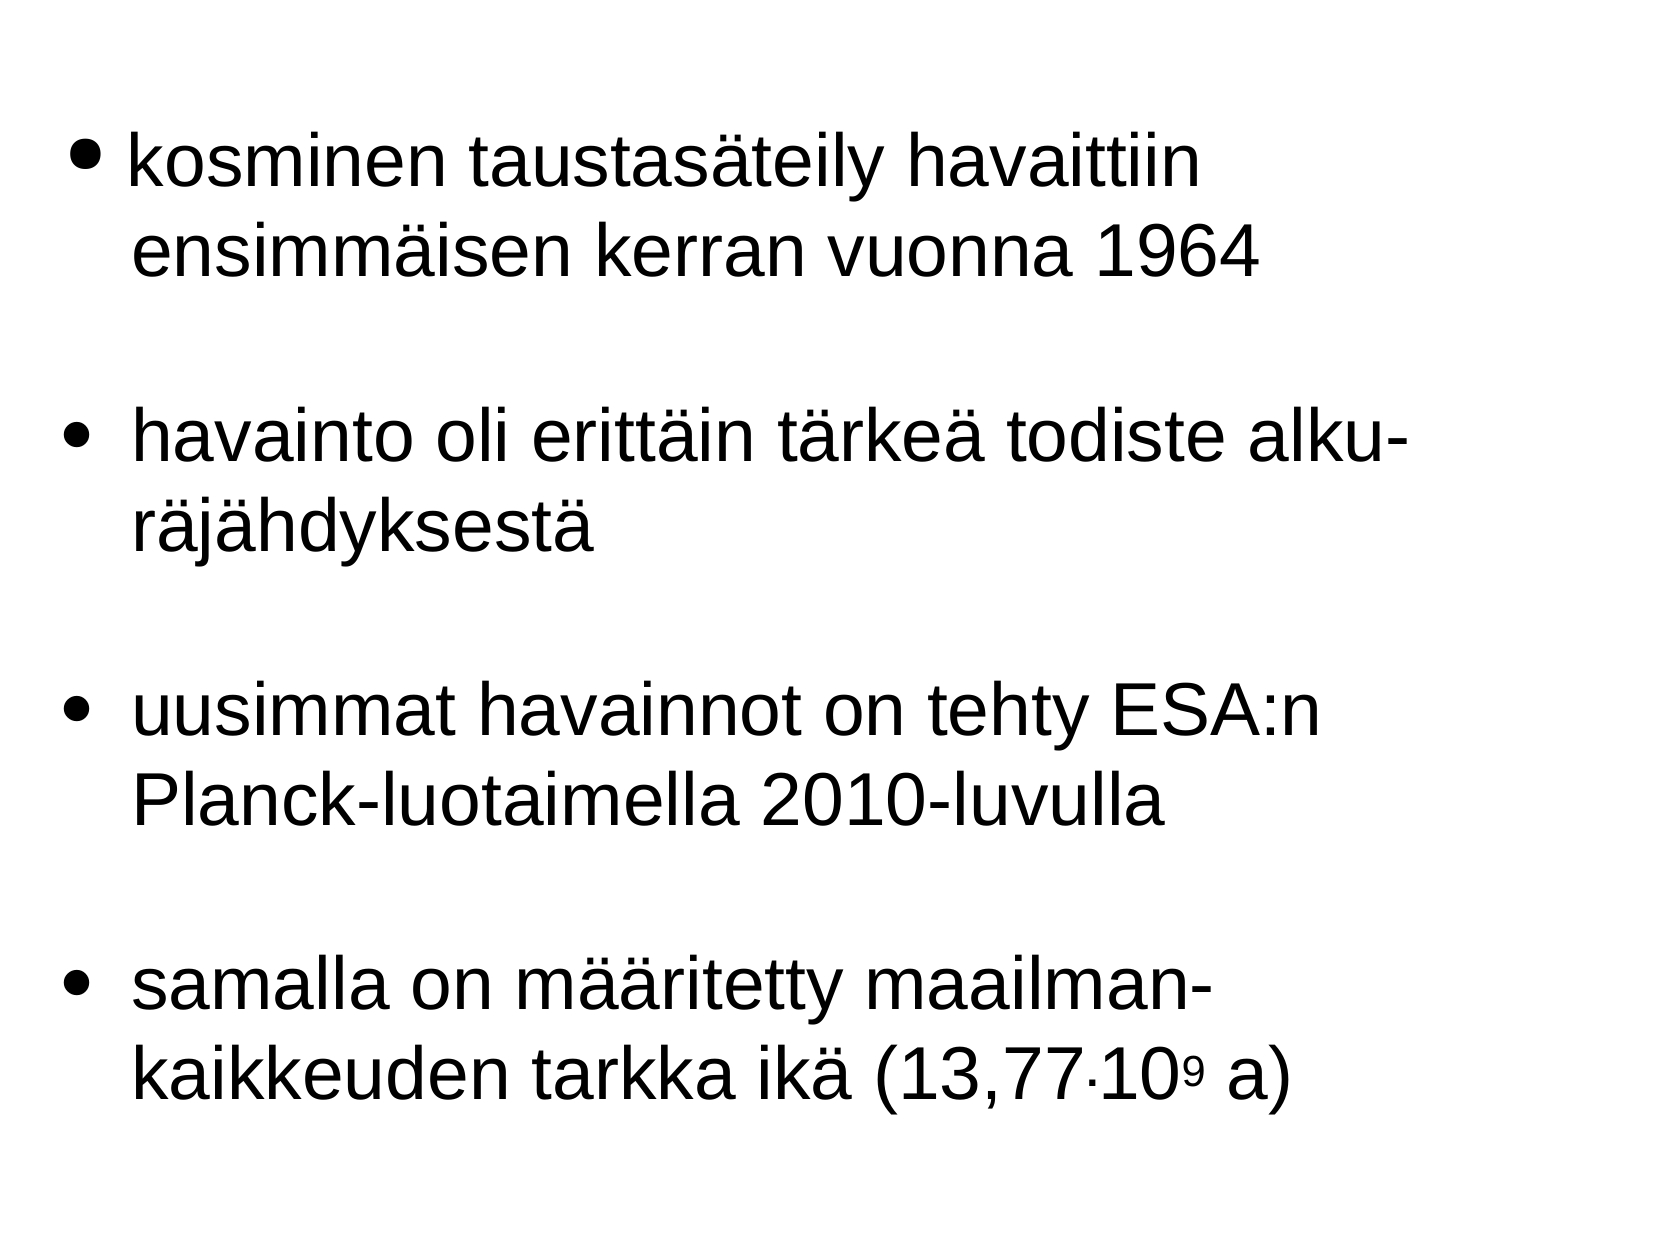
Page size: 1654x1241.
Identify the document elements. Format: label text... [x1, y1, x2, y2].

text_box kosminen taustasäteily havaittiin ensimmäisen kerran vuonna 1964  havainto oli erittäin tärkeä todiste alku- räjähdyksestä  uusimmat havainnot on tehty ESA:n Planck-luotaimella 2010-luvulla  samalla on määritetty maailman-kaikkeuden tarkka ikä (13,77.109 a) [49, 57, 1560, 1122]
